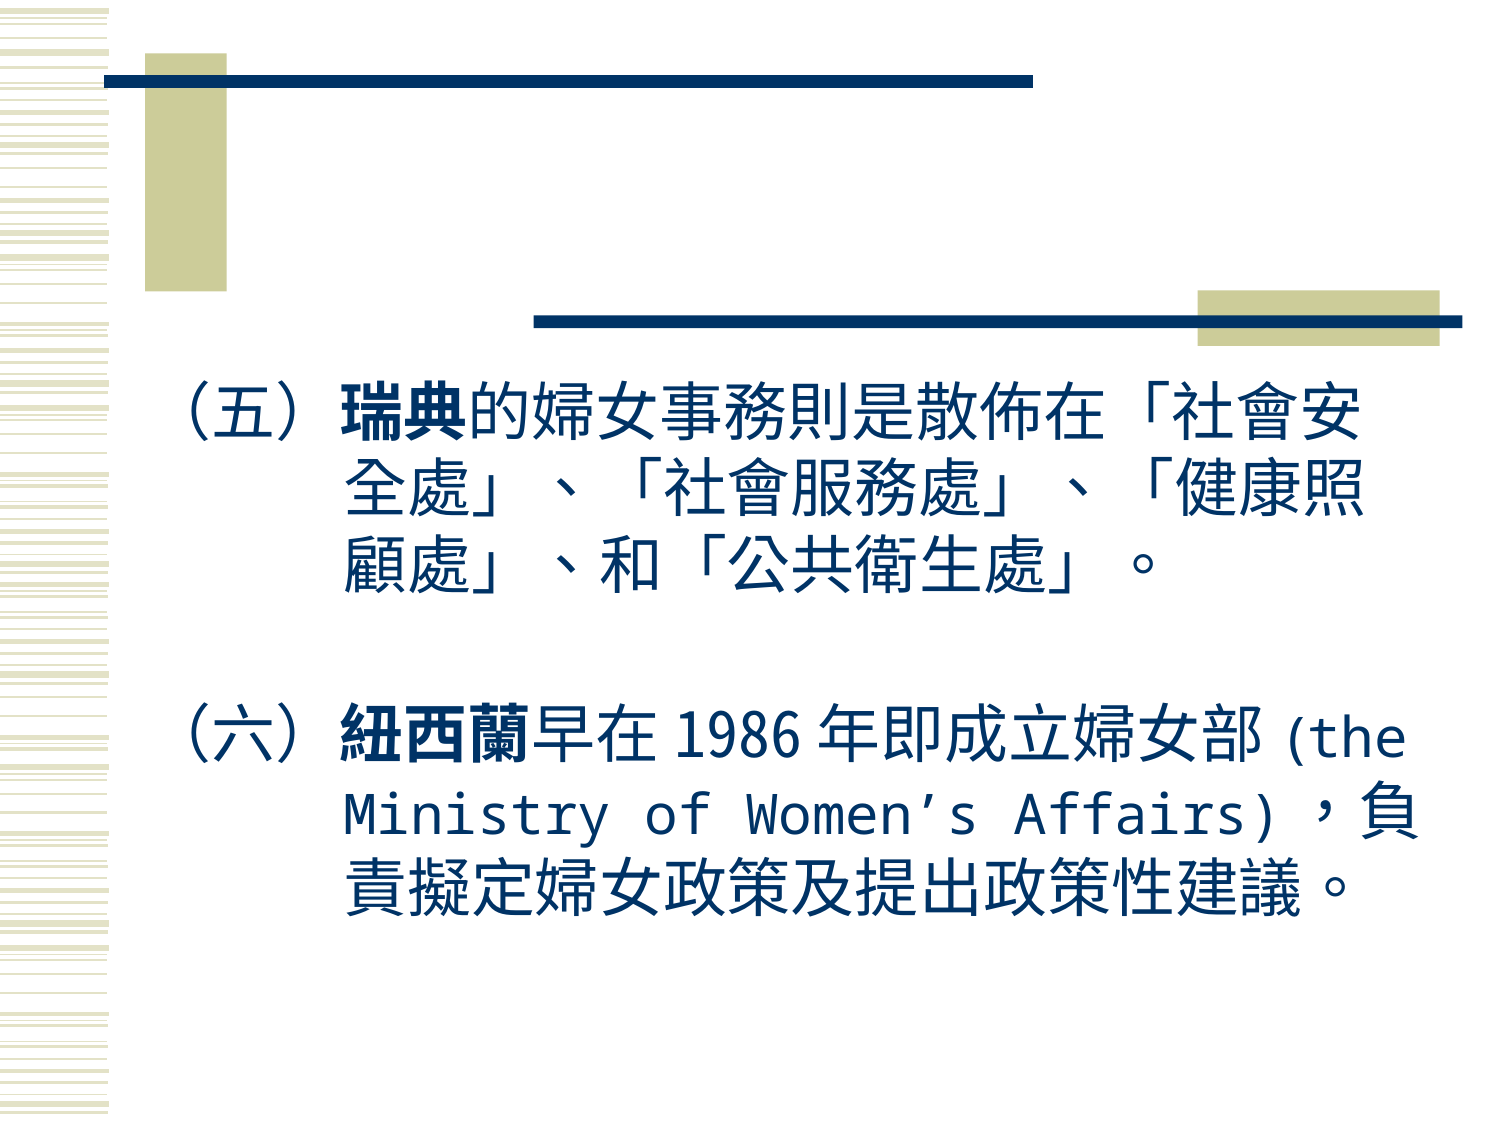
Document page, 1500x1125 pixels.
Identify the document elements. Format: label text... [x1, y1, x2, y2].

list （五）瑞典的婦女事務則是散佈在「社會安全處」、「社會服務處」、「健康照顧處」、和「公共衛生處」。 （六）紐西蘭早在1986年即成立婦女部(the Ministry of Women’s Affairs)，負責擬定婦女政策及提出政策性建議。 [132, 363, 1439, 1000]
